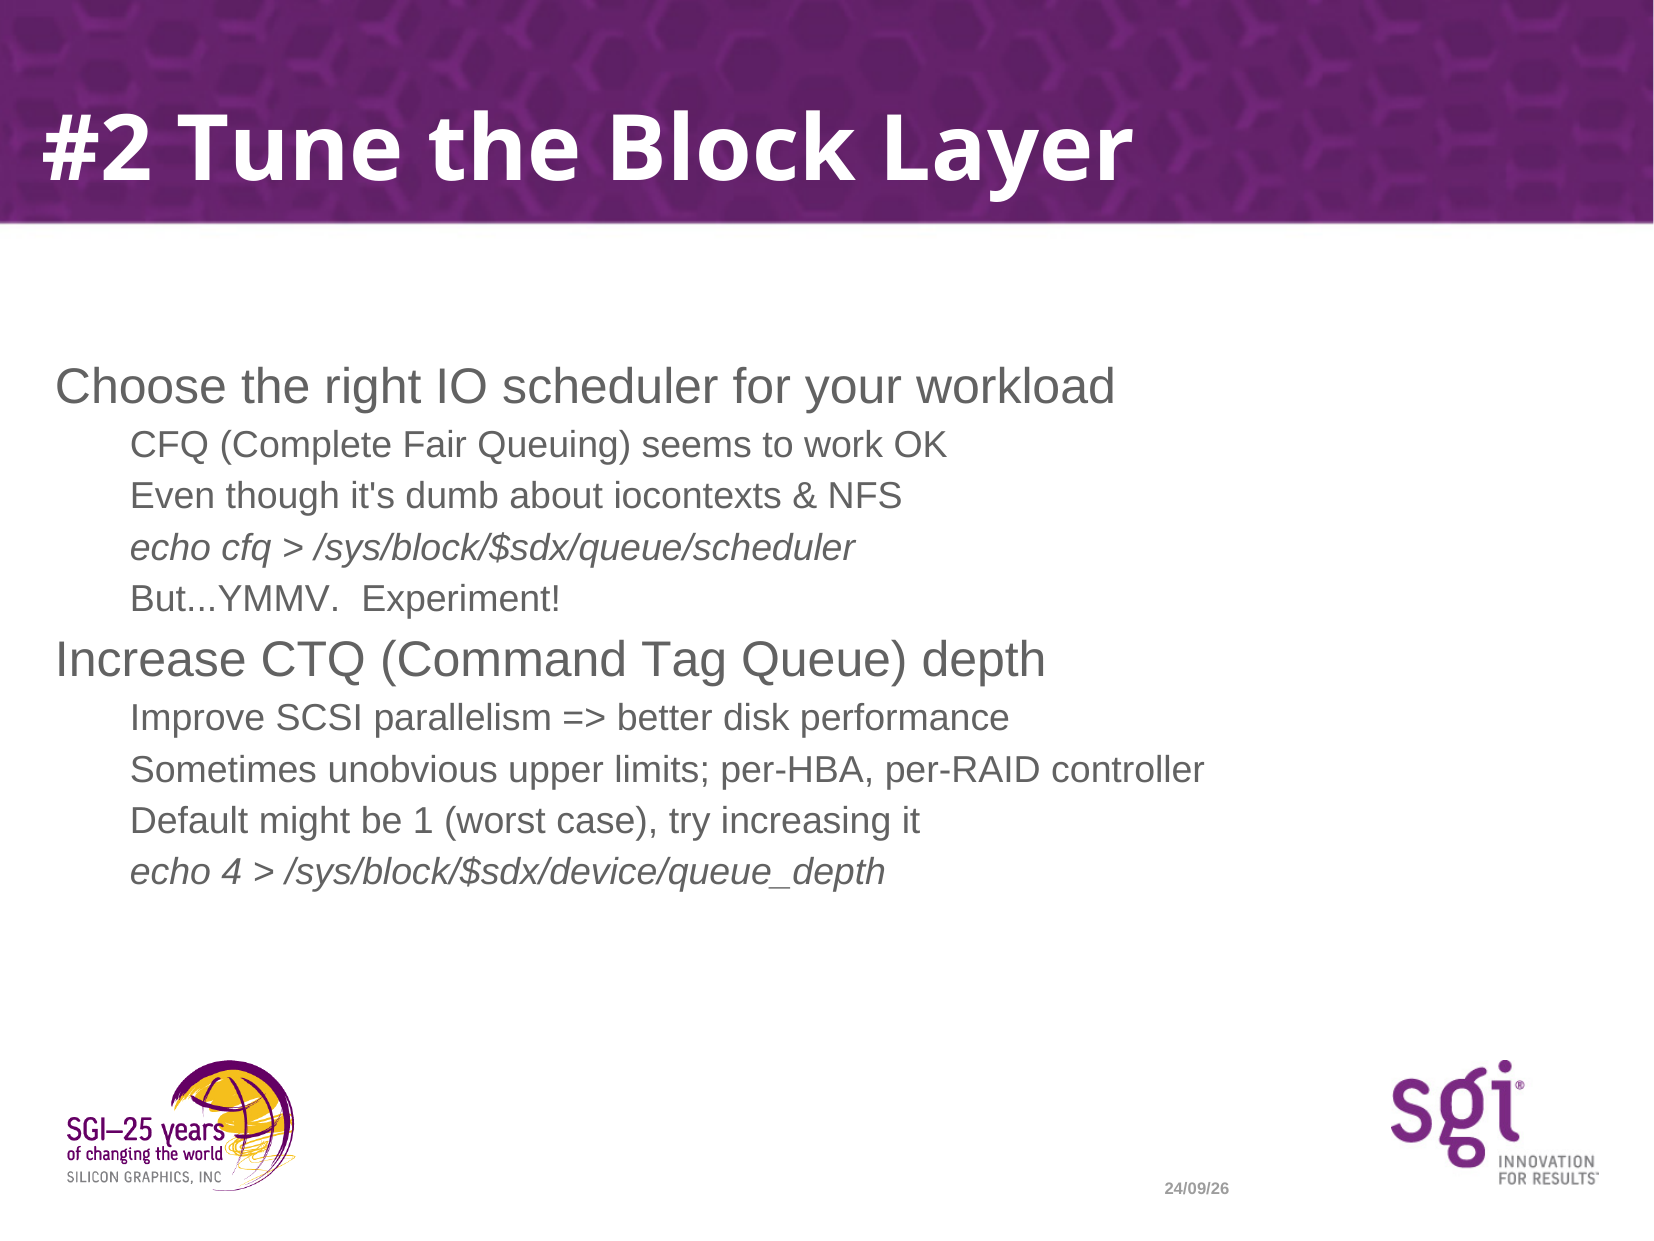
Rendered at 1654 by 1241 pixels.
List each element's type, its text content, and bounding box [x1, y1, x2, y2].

title #2 Tune the Block Layer [41, 48, 1447, 241]
list Choose the right IO scheduler for your workload CFQ (Complete Fair Queuing) seems to work OK Even though it's dumb about iocontexts & NFS echo cfq > /sys/block/$sdx/queue/scheduler But...YMMV. Experiment! Increase CTQ (Command Tag Queue) depth Improve SCSI parallelism => better disk performance Sometimes unobvious upper limits; per-HBA, per-RAID controller Default might be 1 (worst case), try increasing it echo 4 > /sys/block/$sdx/device/queue_depth [55, 358, 1461, 944]
picture [0, 0, 1654, 1194]
